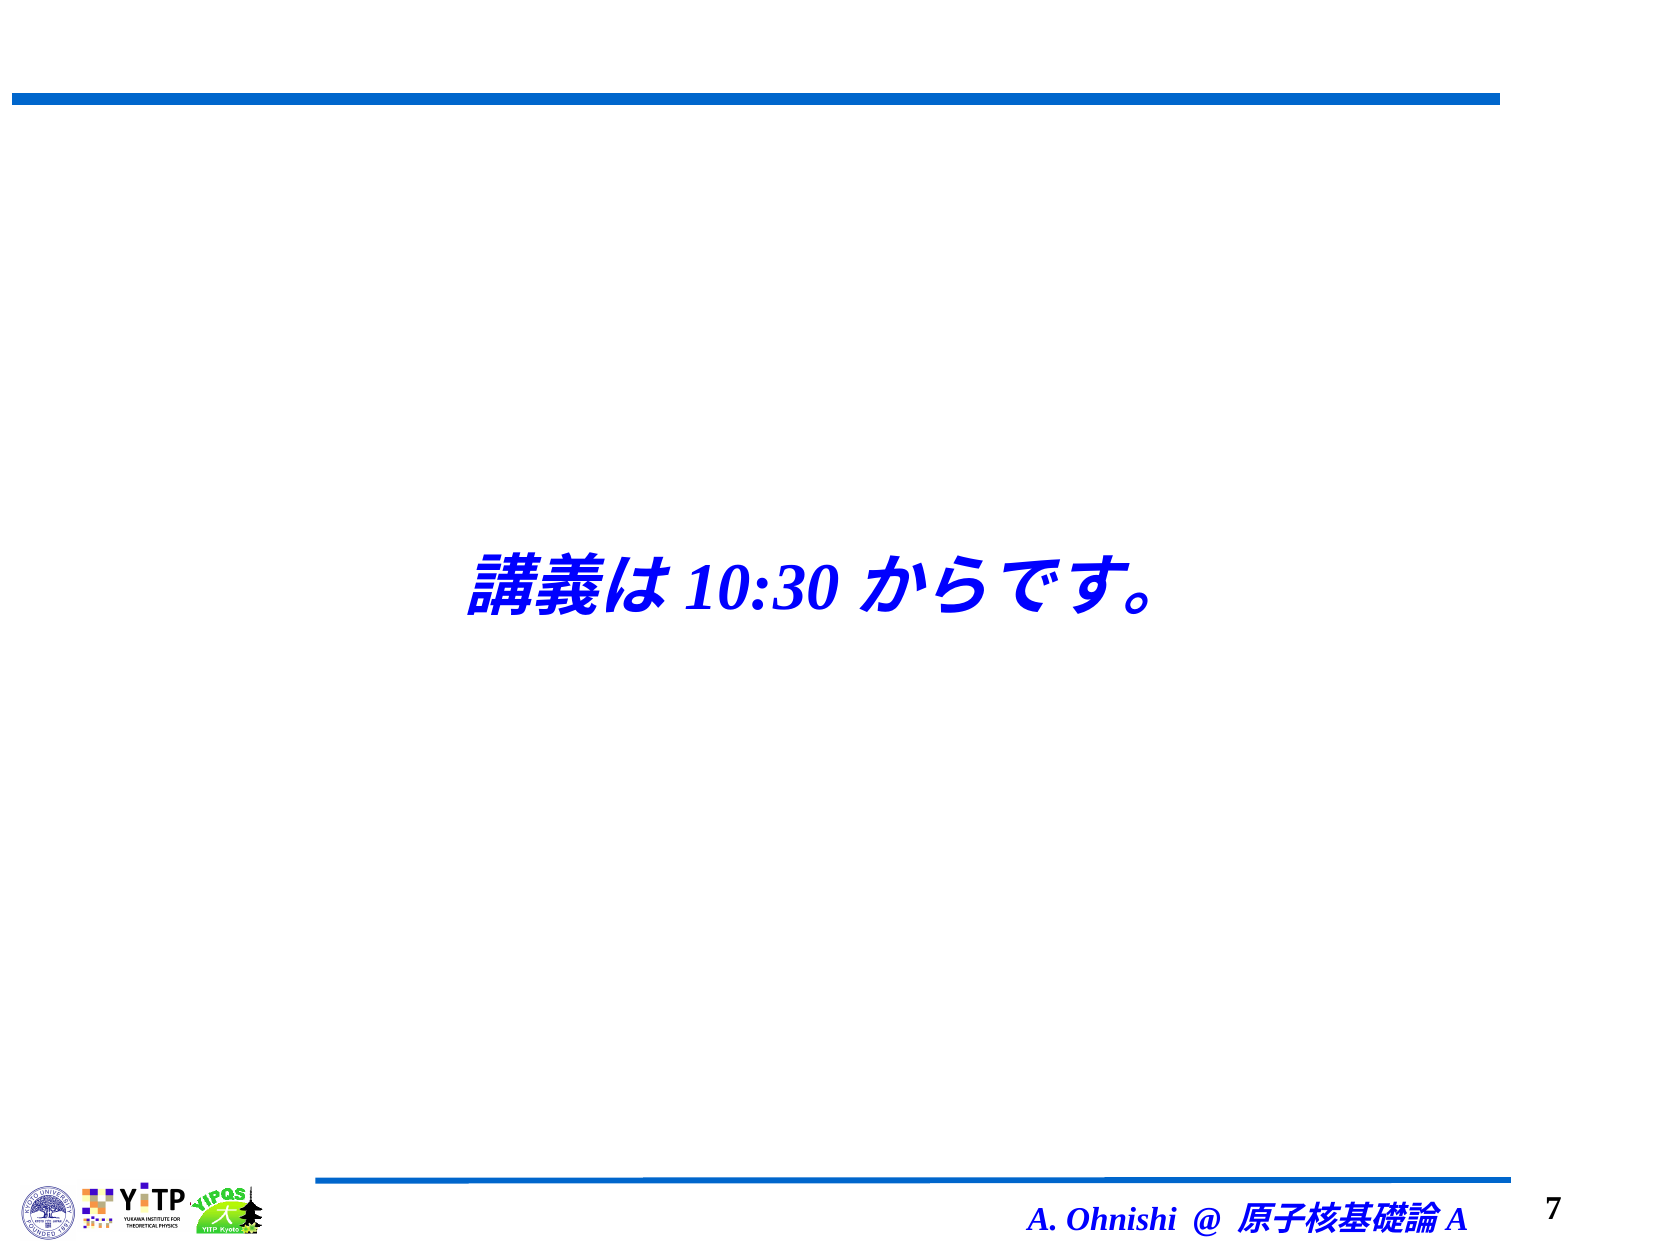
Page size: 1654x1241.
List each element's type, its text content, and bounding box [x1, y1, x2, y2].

title 講義は10:30からです。 [0, 531, 1654, 630]
picture [20, 1185, 76, 1241]
picture [77, 1179, 263, 1234]
